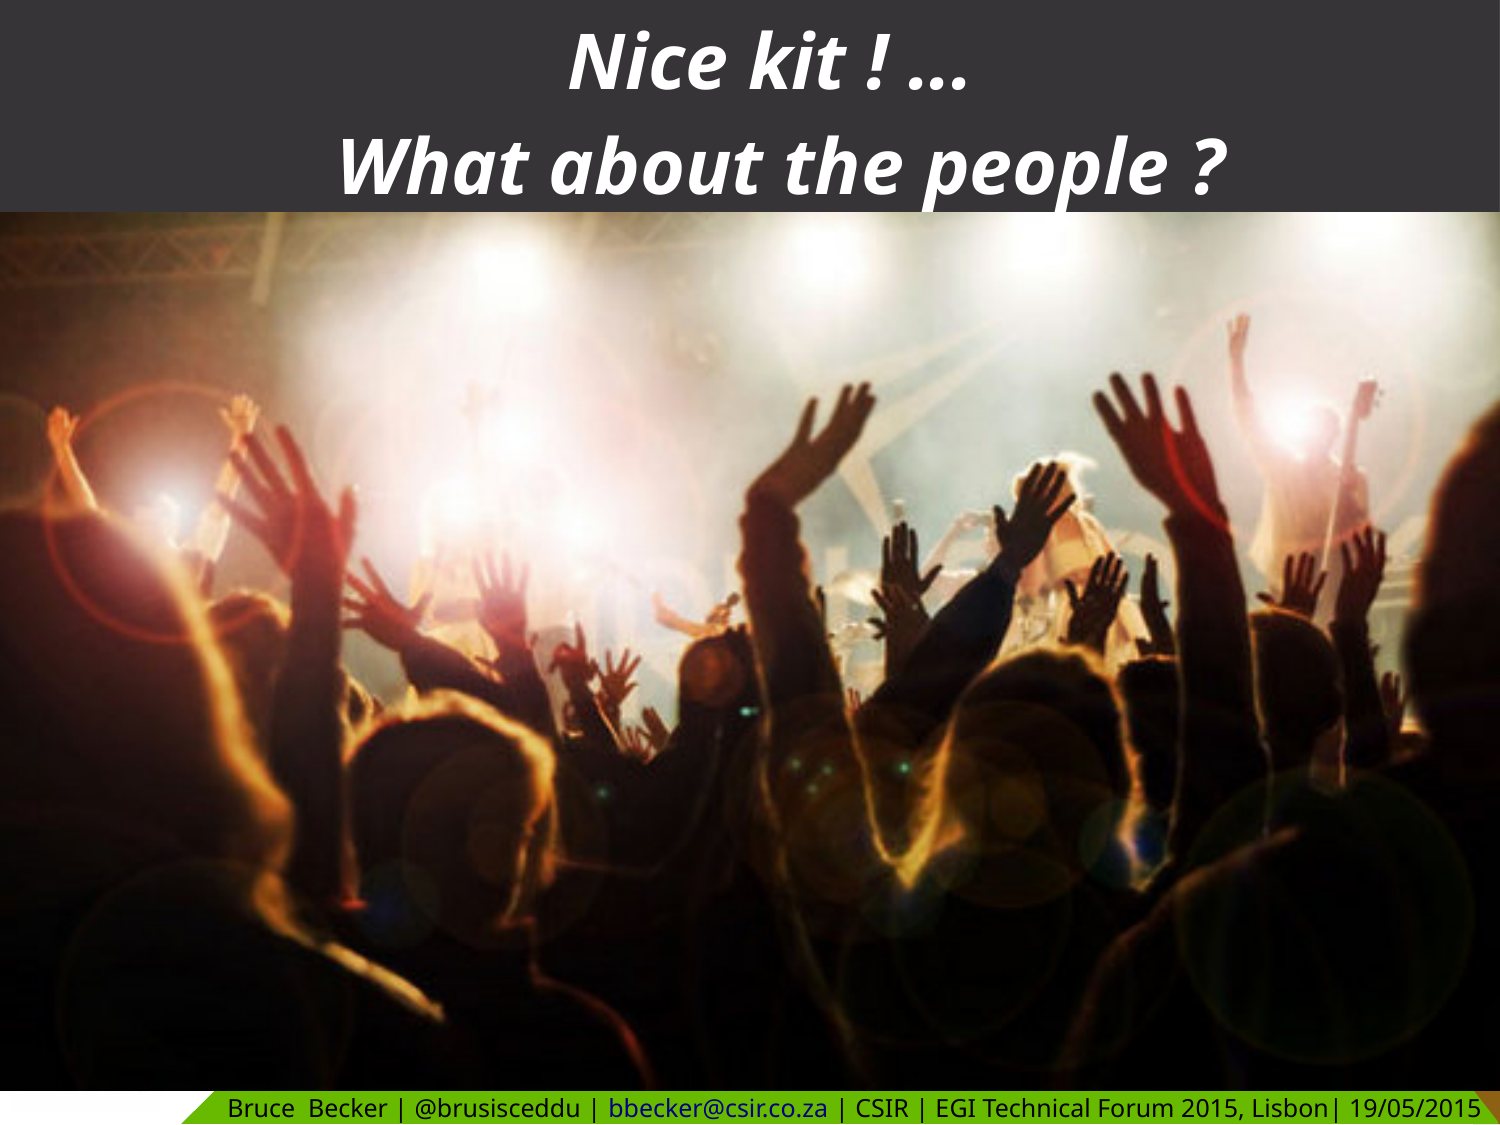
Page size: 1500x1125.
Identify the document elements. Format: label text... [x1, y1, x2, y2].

title Nice kit ! ... What about the people ? [185, 18, 1377, 206]
picture [0, 0, 1500, 1112]
